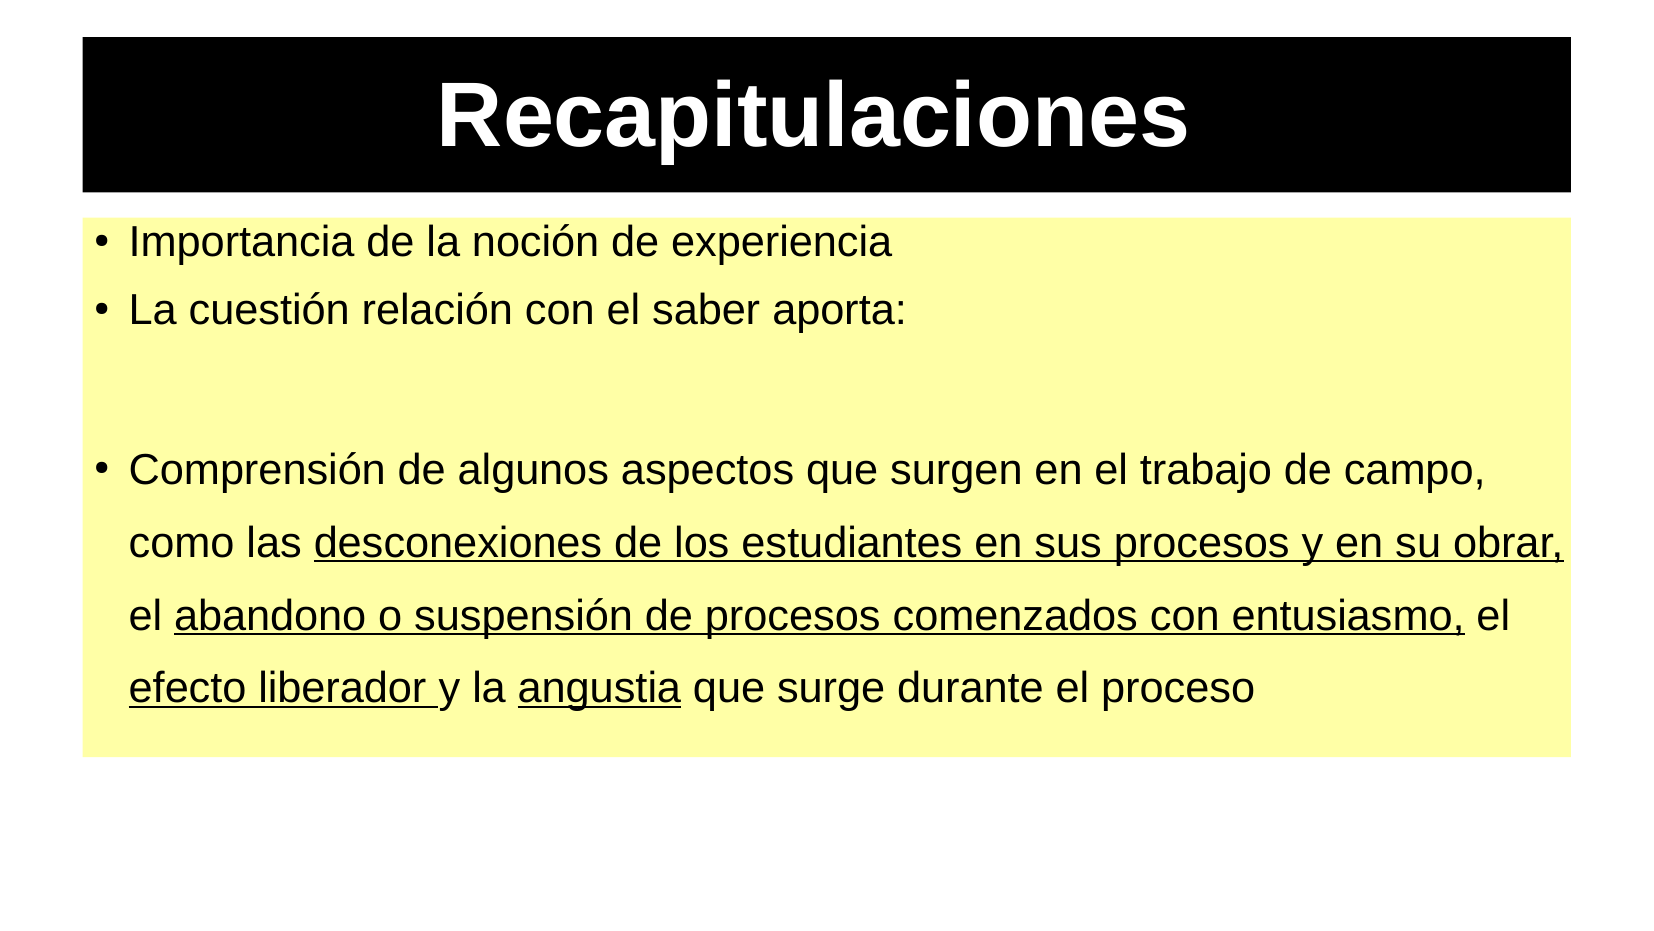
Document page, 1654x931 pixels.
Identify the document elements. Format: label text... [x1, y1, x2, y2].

list Importancia de la noción de experiencia La cuestión relación con el saber aporta: Comprensión de algunos aspectos que surgen en el trabajo de campo, como las desconexiones de los estudiantes en sus procesos y en su obrar, el abandono o suspensión de procesos comenzados con entusiasmo, el efecto liberador y la angustia que surge durante el proceso [82, 217, 1571, 758]
title Recapitulaciones [82, 37, 1571, 193]
